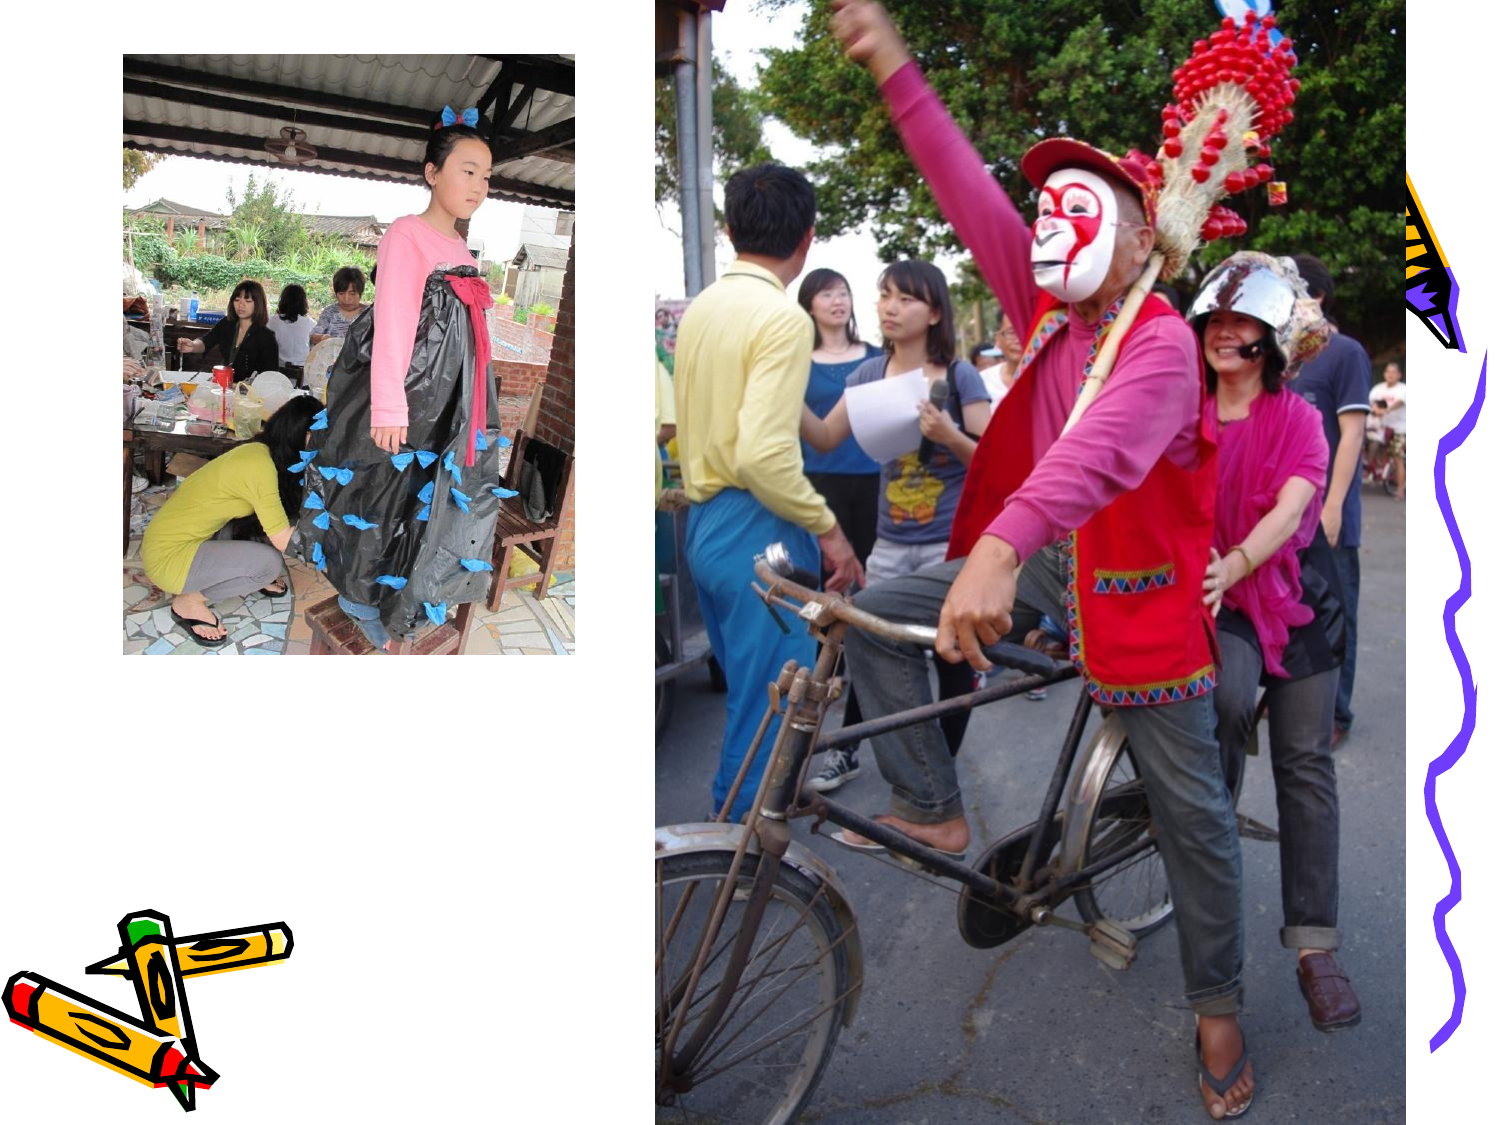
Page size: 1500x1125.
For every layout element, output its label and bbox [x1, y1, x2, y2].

picture [655, 0, 1406, 1125]
picture [123, 54, 575, 655]
